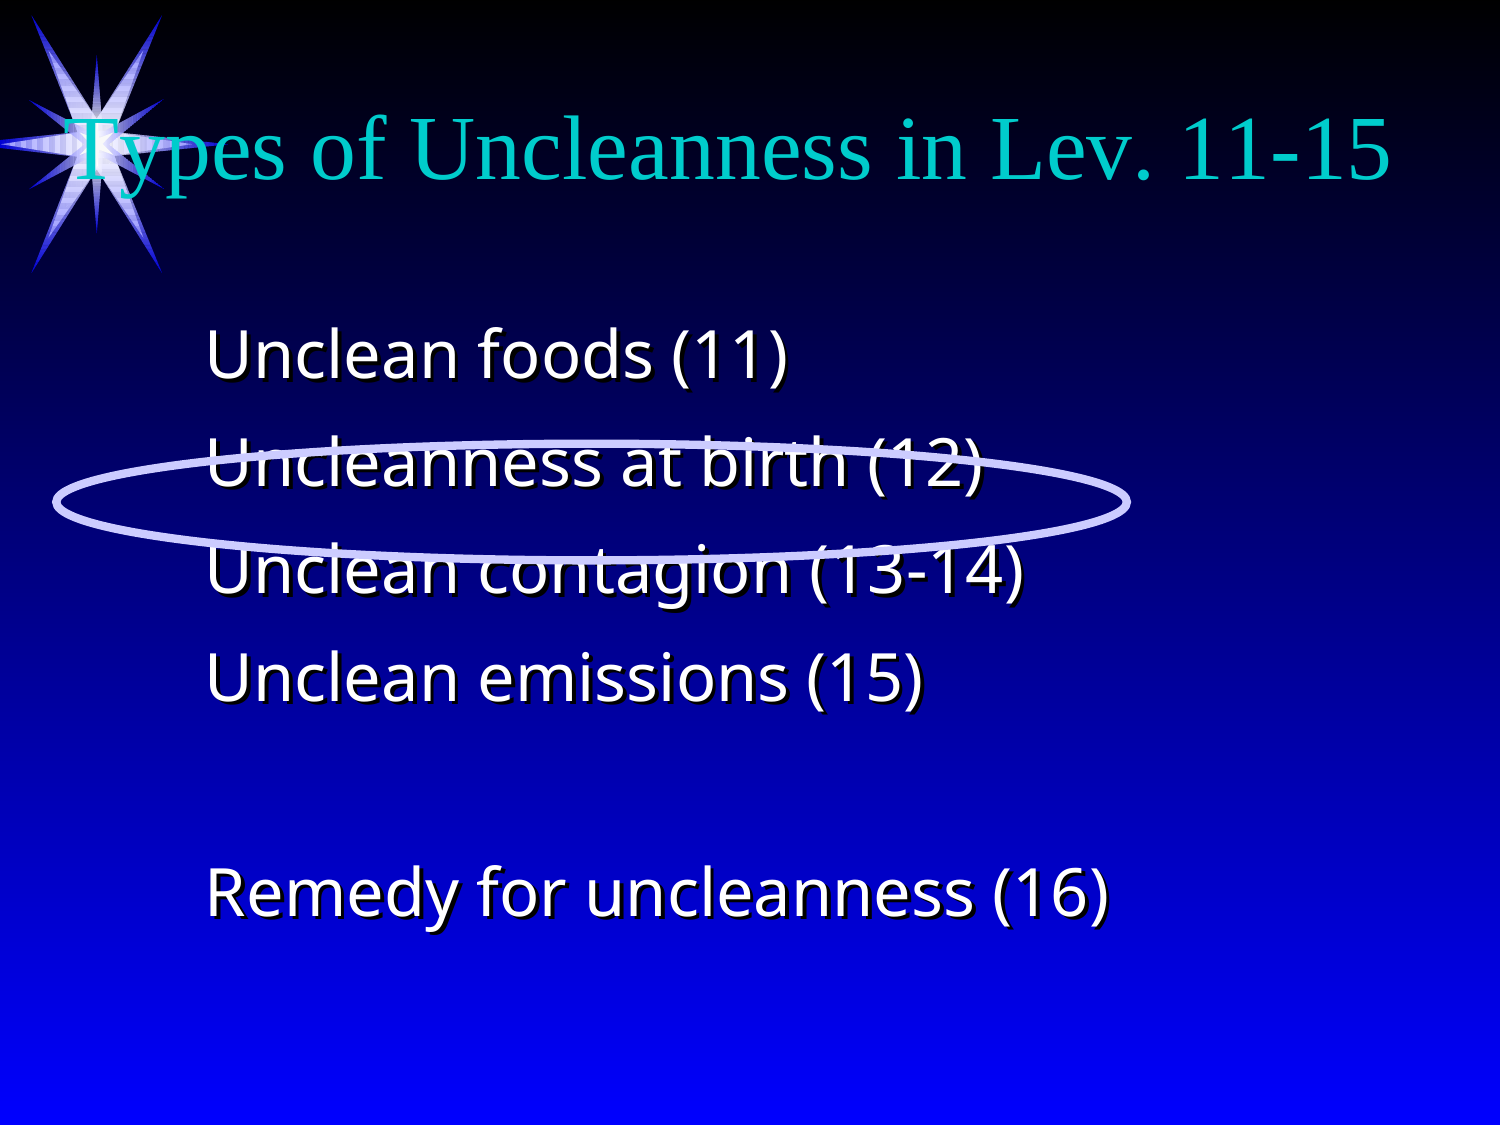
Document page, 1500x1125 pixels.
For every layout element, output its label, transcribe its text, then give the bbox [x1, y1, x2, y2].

title Types of Uncleanness in Lev. 11-15 [48, 54, 1461, 242]
list Unclean foods (11) Uncleanness at birth (12) Unclean contagion (13-14) Unclean emissions (15) Remedy for uncleanness (16) [189, 299, 1350, 1051]
list Unclean foods (11) Uncleanness at birth (12) Unclean contagion (13-14) Unclean emissions (15) Remedy for uncleanness (16) [189, 448, 1122, 556]
